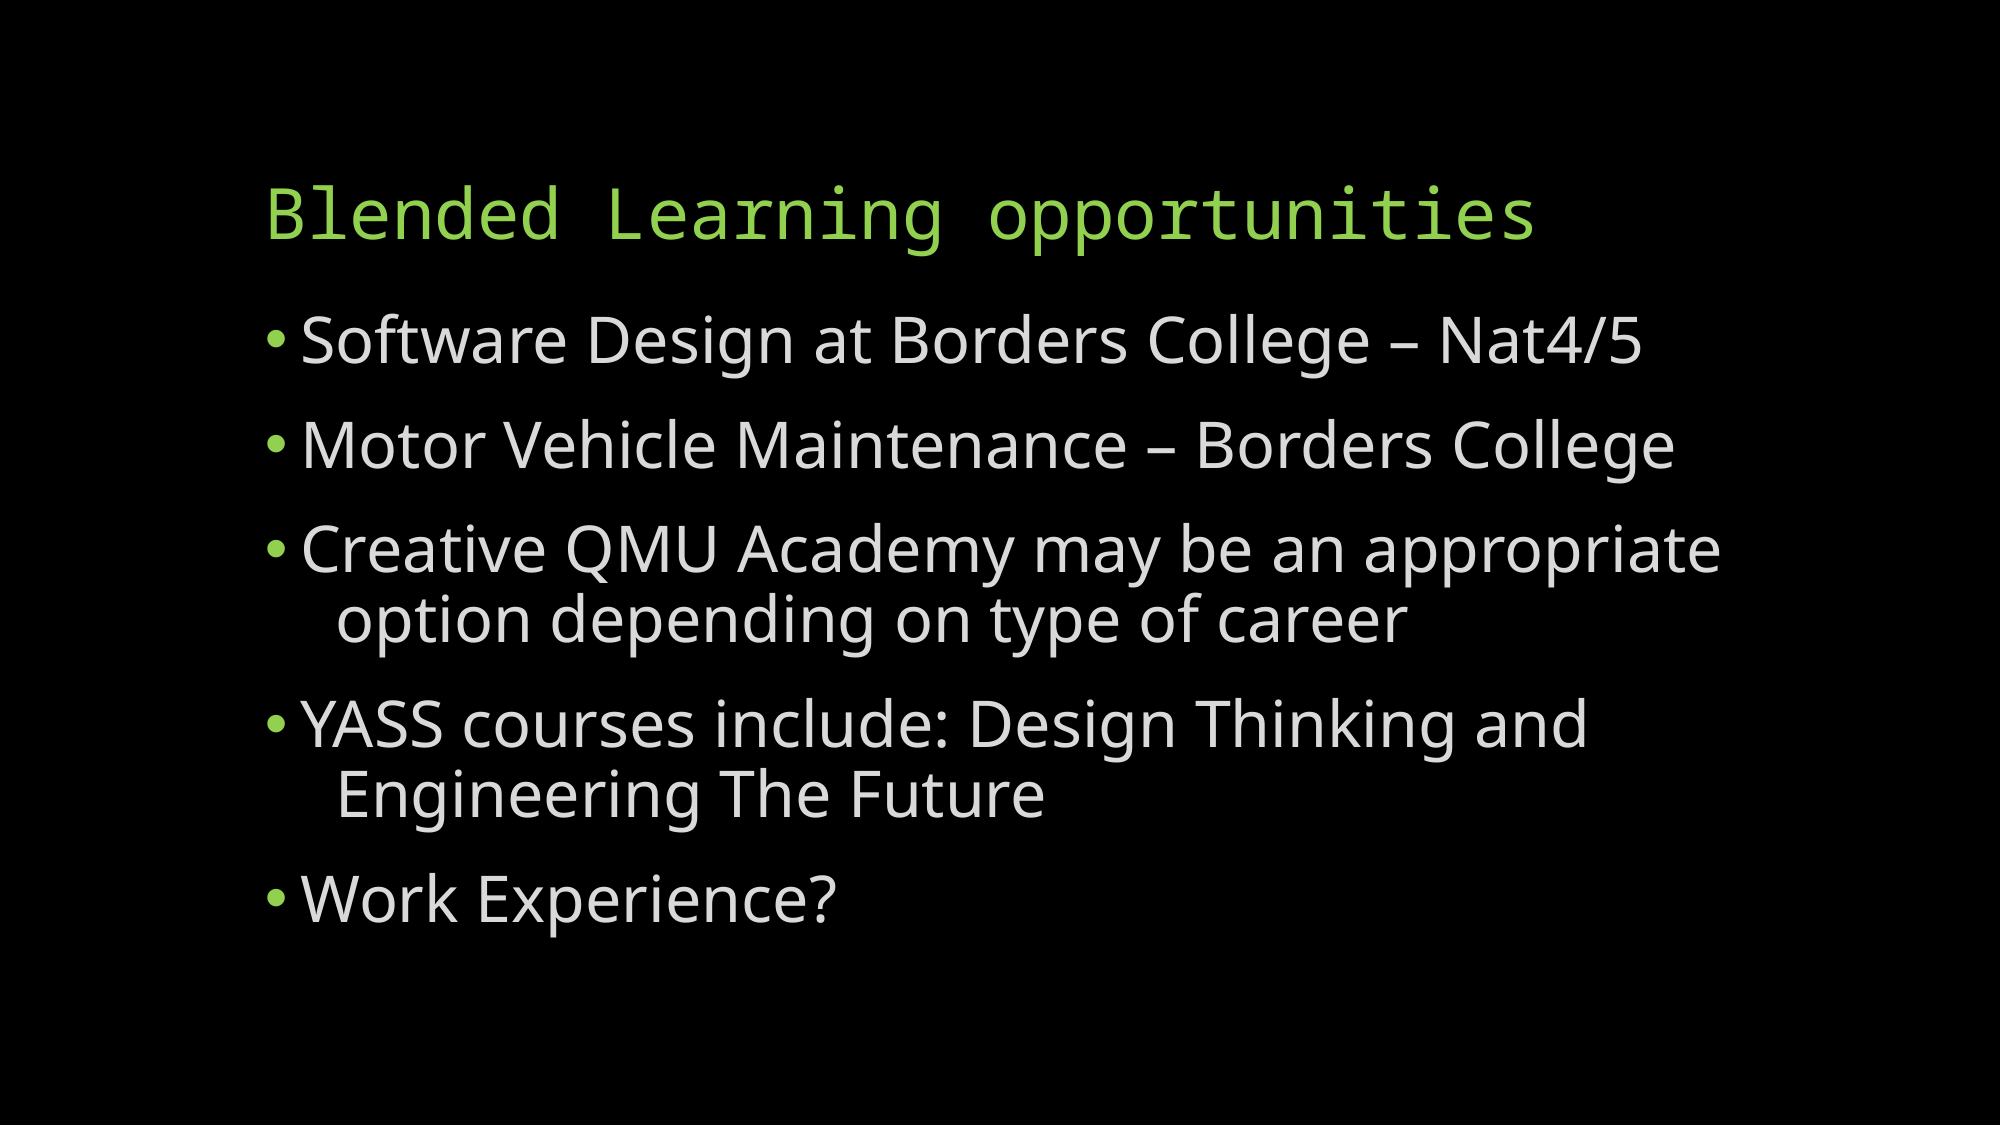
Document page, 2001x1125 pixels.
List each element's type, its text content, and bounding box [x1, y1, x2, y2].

list Software Design at Borders College – Nat4/5 Motor Vehicle Maintenance – Borders College Creative QMU Academy may be an appropriate option depending on type of career YASS courses include: Design Thinking and Engineering The Future Work Experience? [249, 299, 1750, 1000]
title Blended Learning opportunities [249, 75, 1750, 263]
